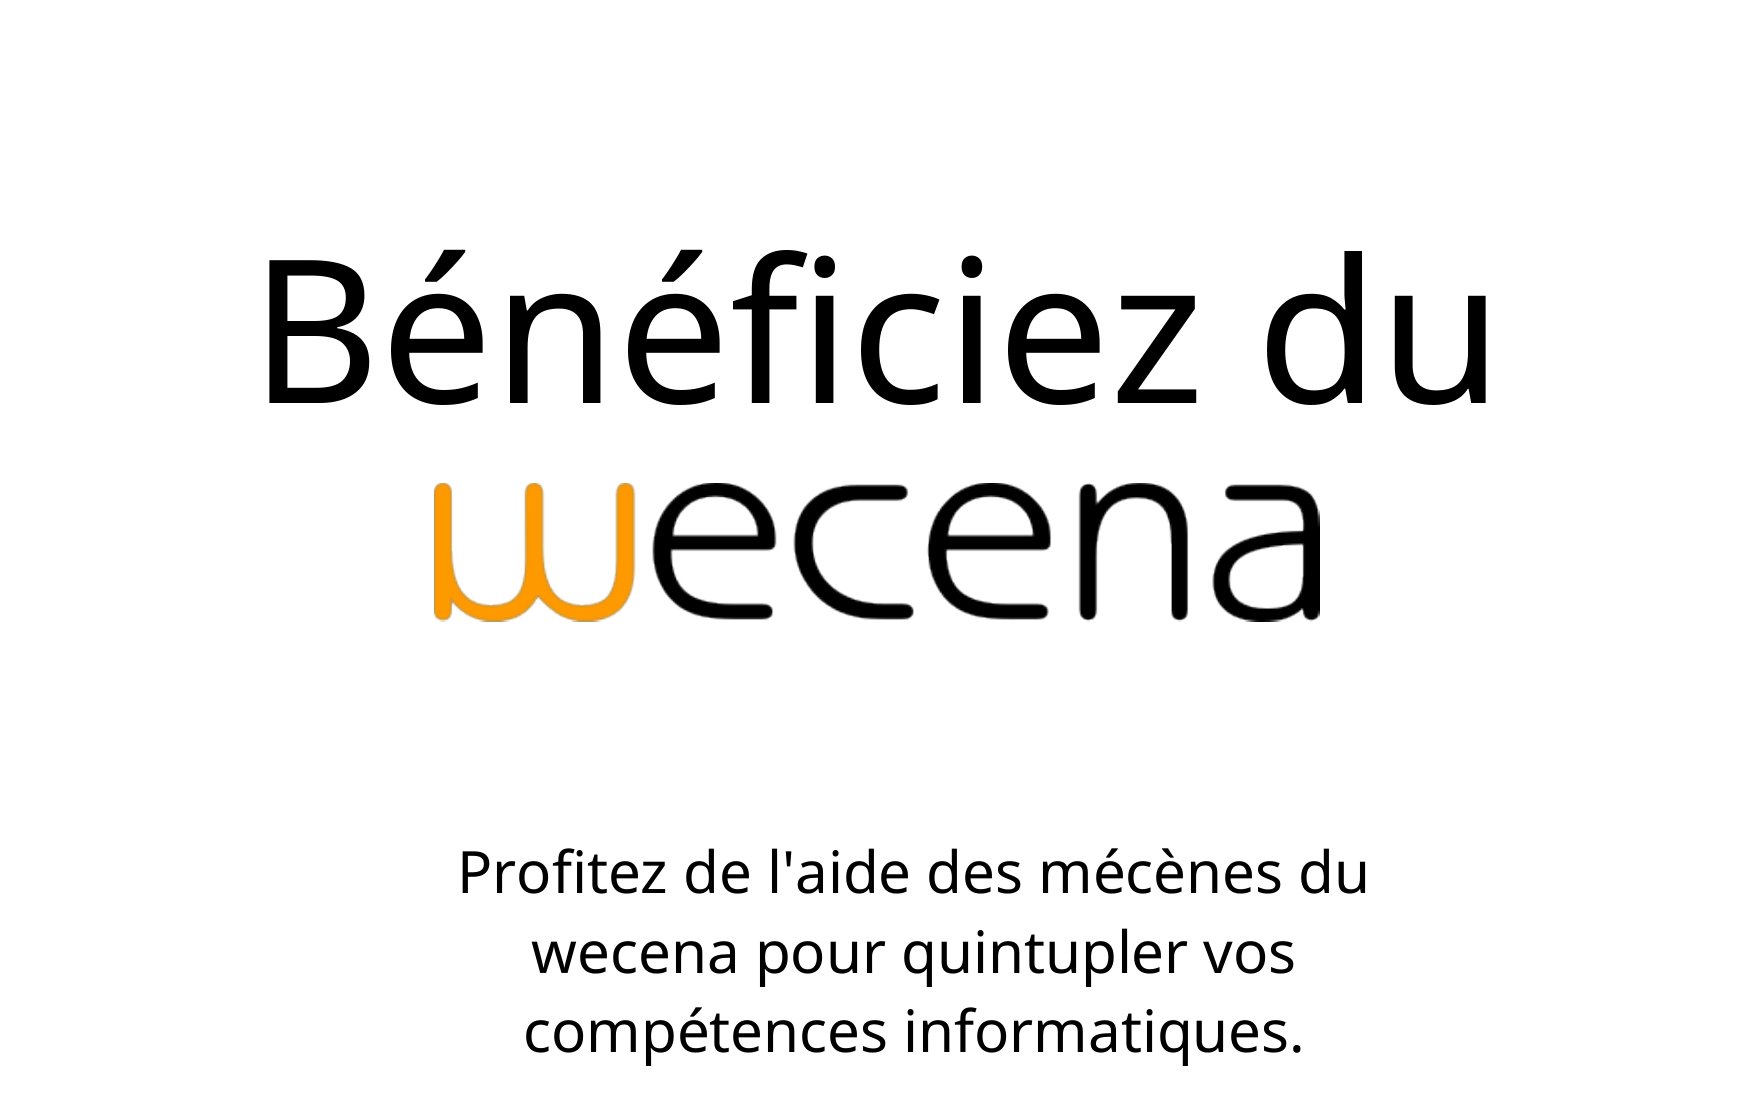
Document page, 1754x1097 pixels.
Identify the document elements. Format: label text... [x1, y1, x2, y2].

picture [434, 483, 1320, 622]
subtitle Profitez de l'aide des mécènes du wecena pour quintupler vos compétences informatiques. [262, 823, 1491, 1048]
title Bénéficiez du [131, 198, 1623, 453]
